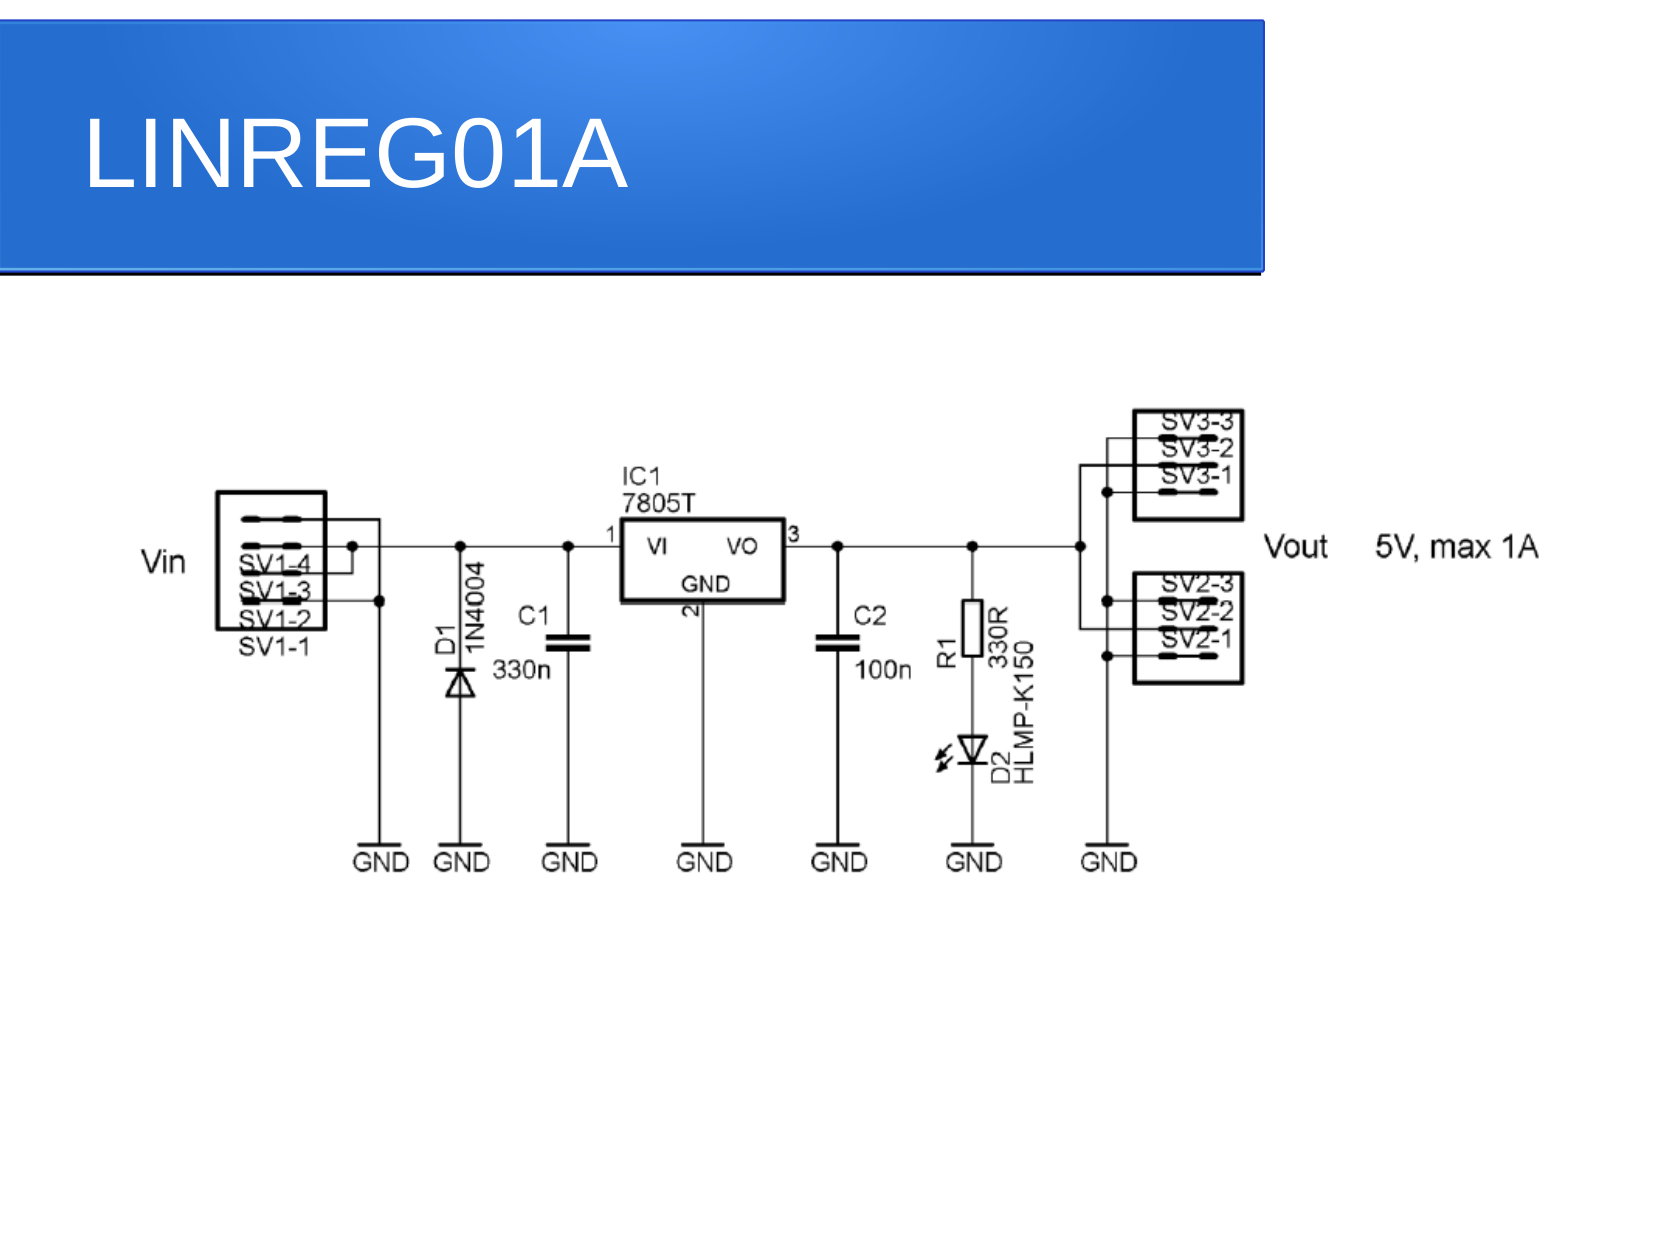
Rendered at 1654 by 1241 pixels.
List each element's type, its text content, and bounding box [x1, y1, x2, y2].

title LINREG01A [82, 49, 1250, 257]
picture [103, 405, 1559, 894]
